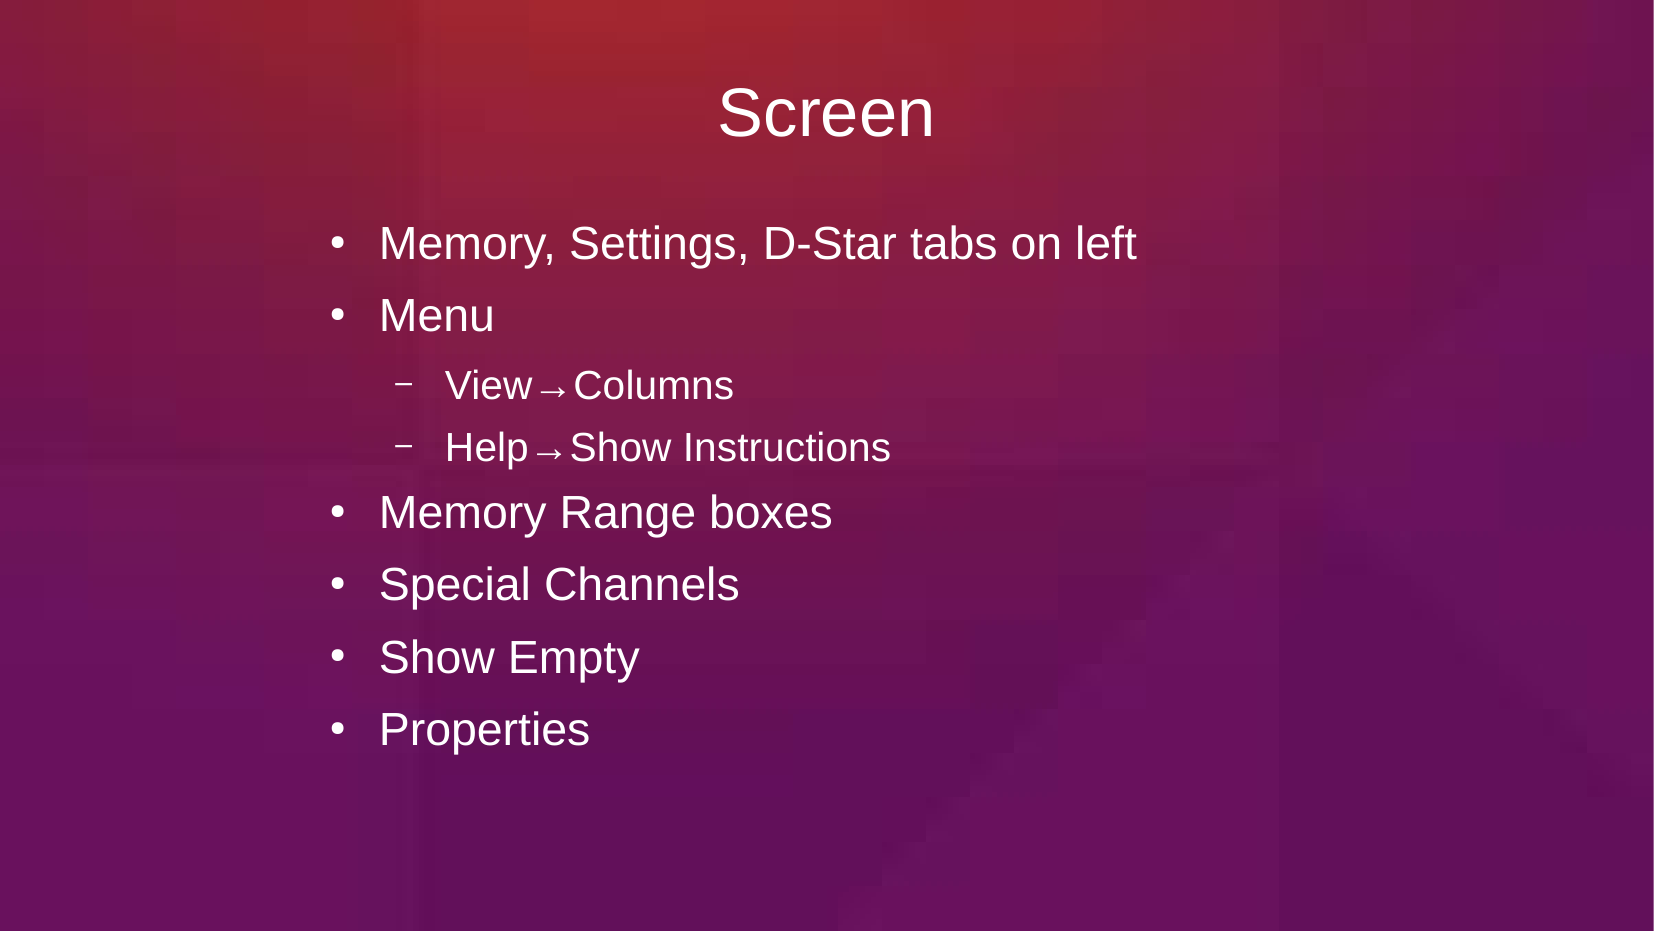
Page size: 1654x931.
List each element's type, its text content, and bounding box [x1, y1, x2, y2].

picture [0, 0, 1654, 931]
title Screen [82, 35, 1571, 189]
list Memory, Settings, D-Star tabs on left Menu View→Columns Help→Show Instructions Memory Range boxes Special Channels Show Empty Properties [313, 217, 1341, 758]
